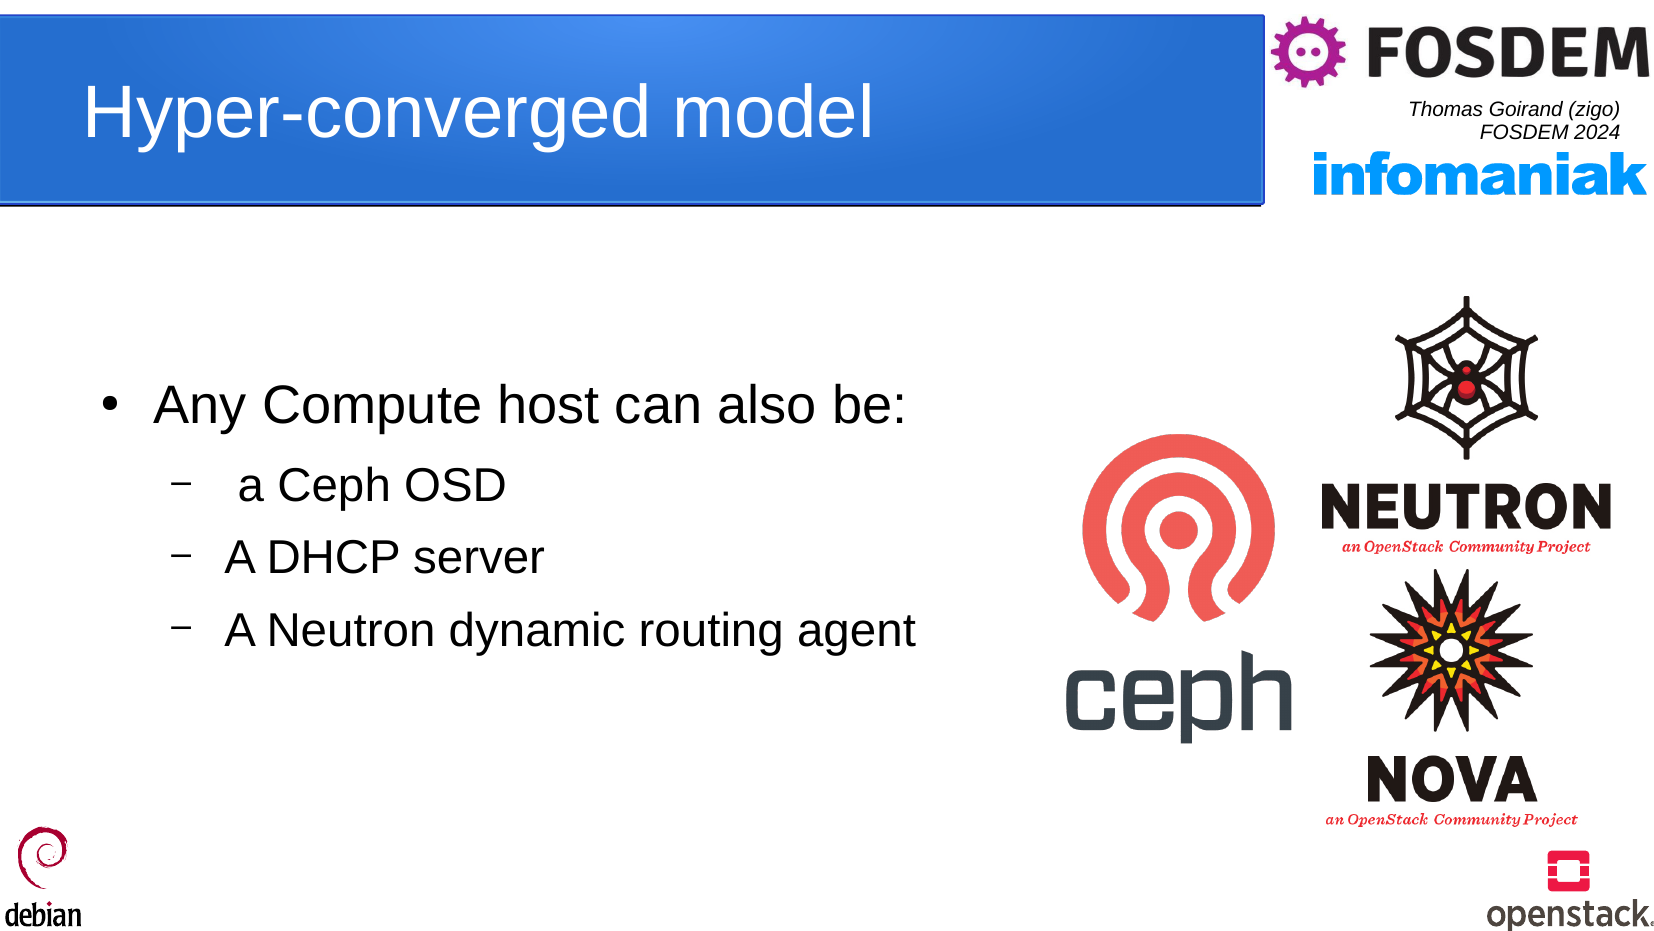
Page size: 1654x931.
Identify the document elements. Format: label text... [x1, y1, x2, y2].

title Hyper-converged model [82, 35, 1235, 189]
picture [1269, 14, 1651, 90]
list Any Compute host can also be: a Ceph OSD A DHCP server A Neutron dynamic routing agent [82, 374, 976, 721]
picture [1006, 284, 1636, 841]
picture [1314, 151, 1647, 195]
